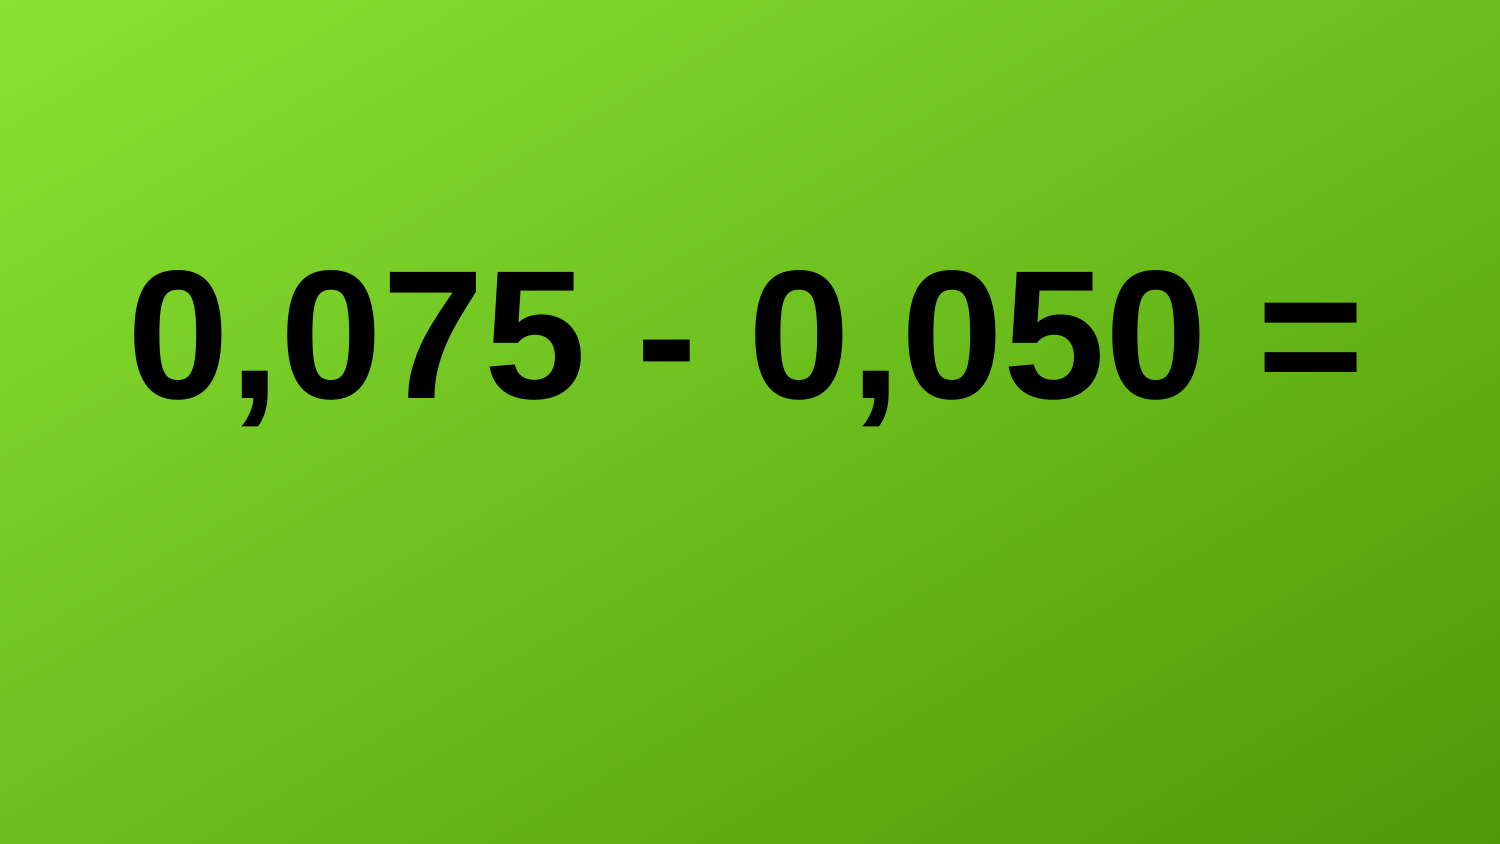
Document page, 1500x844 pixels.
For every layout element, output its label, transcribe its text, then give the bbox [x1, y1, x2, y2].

title 0,075 - 0,050 = [112, 259, 1388, 450]
